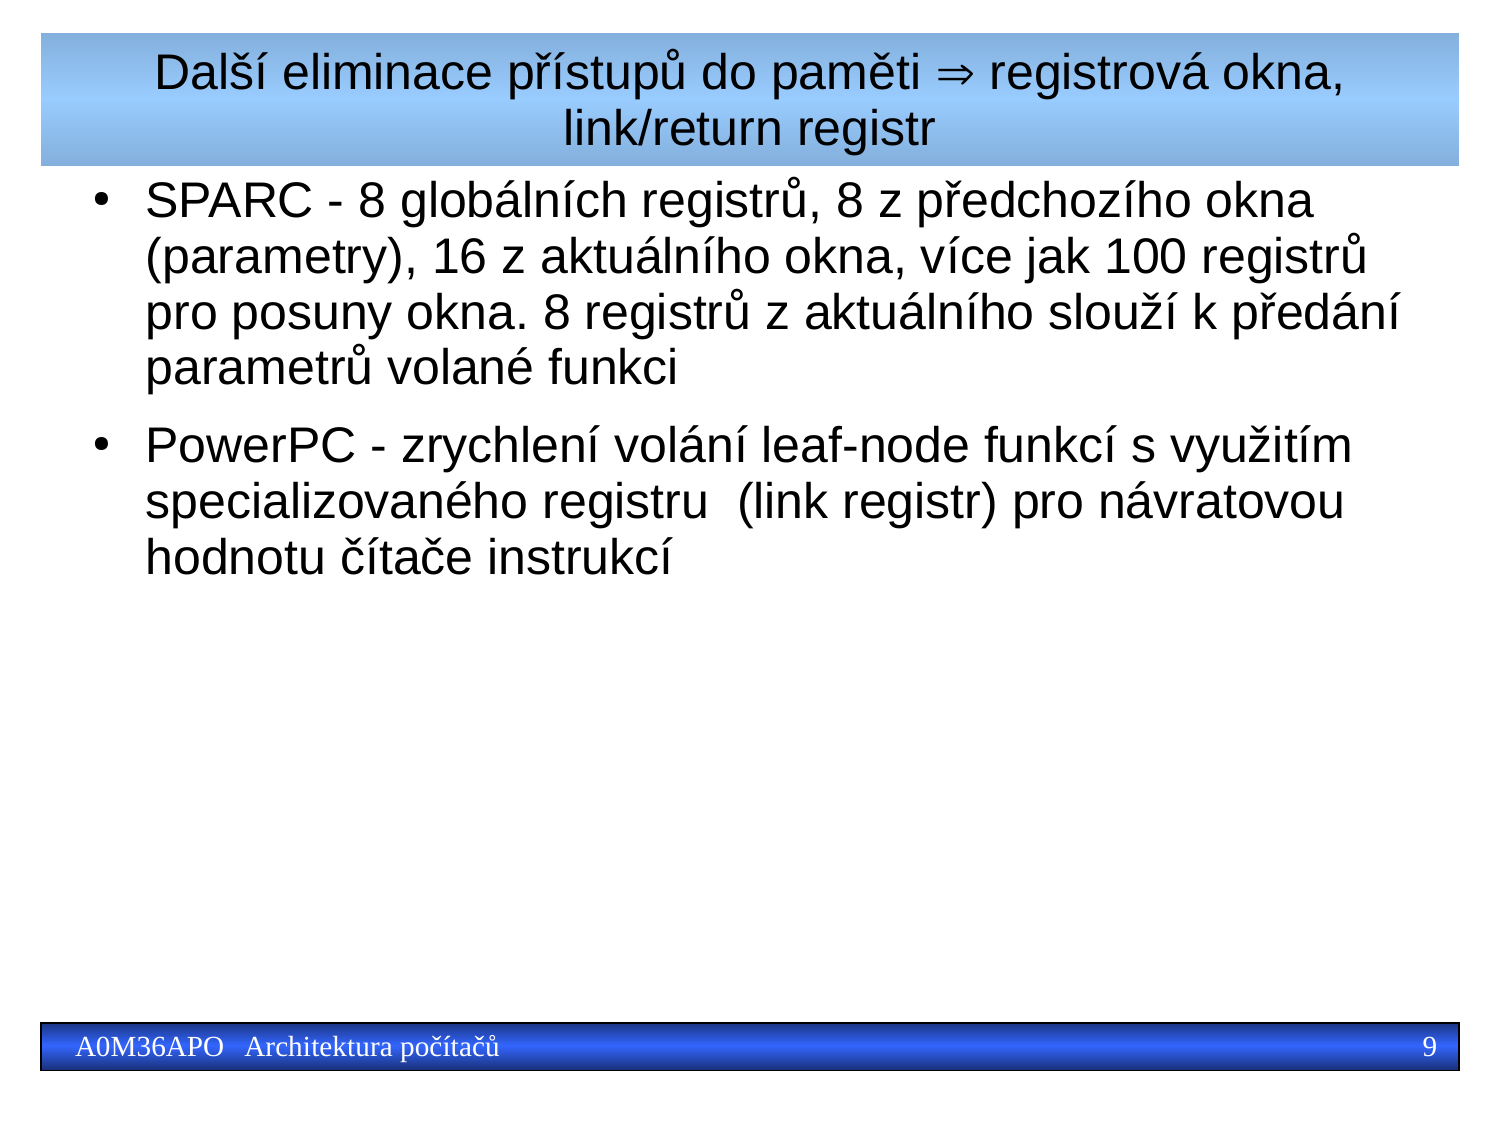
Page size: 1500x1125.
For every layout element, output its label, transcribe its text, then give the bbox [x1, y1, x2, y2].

title Další eliminace přístupů do paměti ⇒ registrová okna, link/return registr [41, 33, 1459, 166]
list SPARC - 8 globálních registrů, 8 z předchozího okna (parametry), 16 z aktuálního okna, více jak 100 registrů pro posuny okna. 8 registrů z aktuálního slouží k předání parametrů volané funkci PowerPC - zrychlení volání leaf-node funkcí s využitím specializovaného registru (link registr) pro návratovou hodnotu čítače instrukcí [75, 172, 1426, 916]
